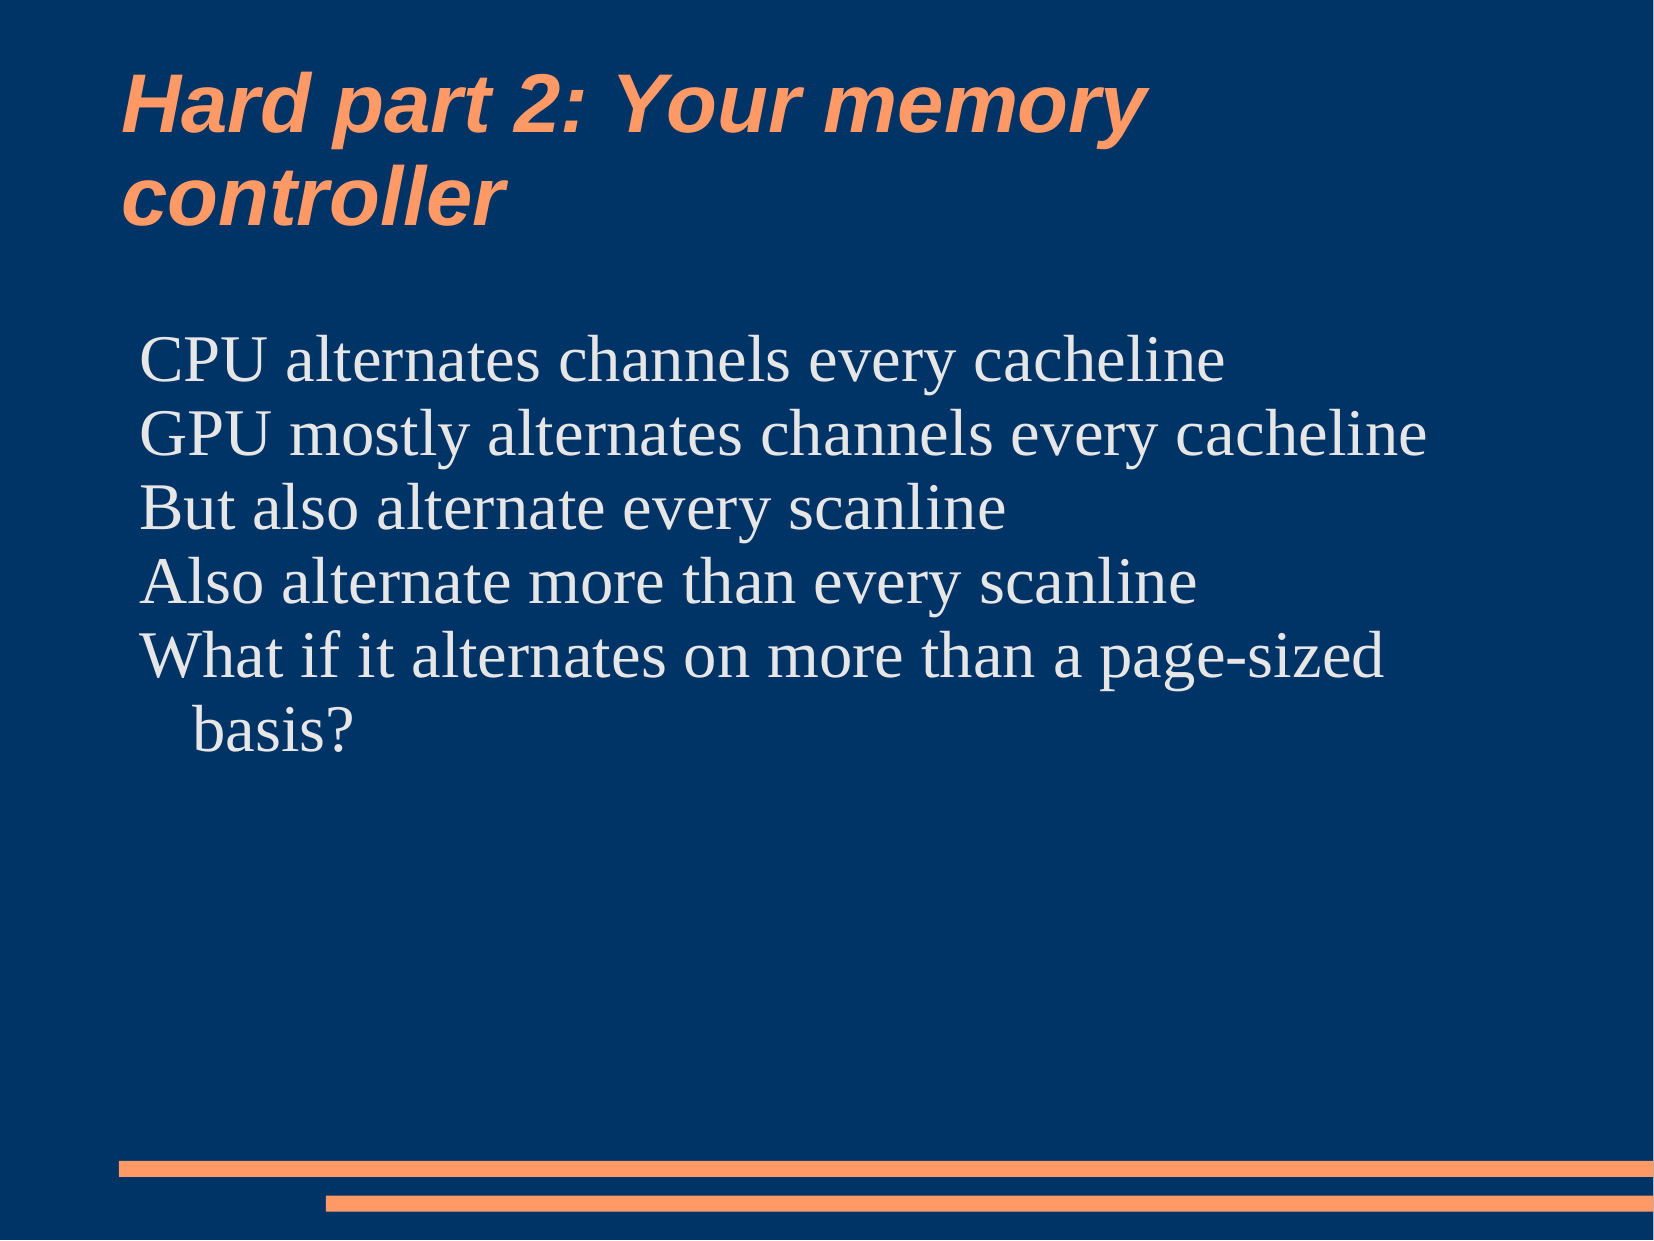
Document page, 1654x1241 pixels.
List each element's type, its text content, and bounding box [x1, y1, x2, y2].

title Hard part 2: Your memory controller [121, 53, 1534, 247]
list CPU alternates channels every cacheline GPU mostly alternates channels every cacheline But also alternate every scanline Also alternate more than every scanline What if it alternates on more than a page-sized basis? [121, 322, 1561, 1118]
